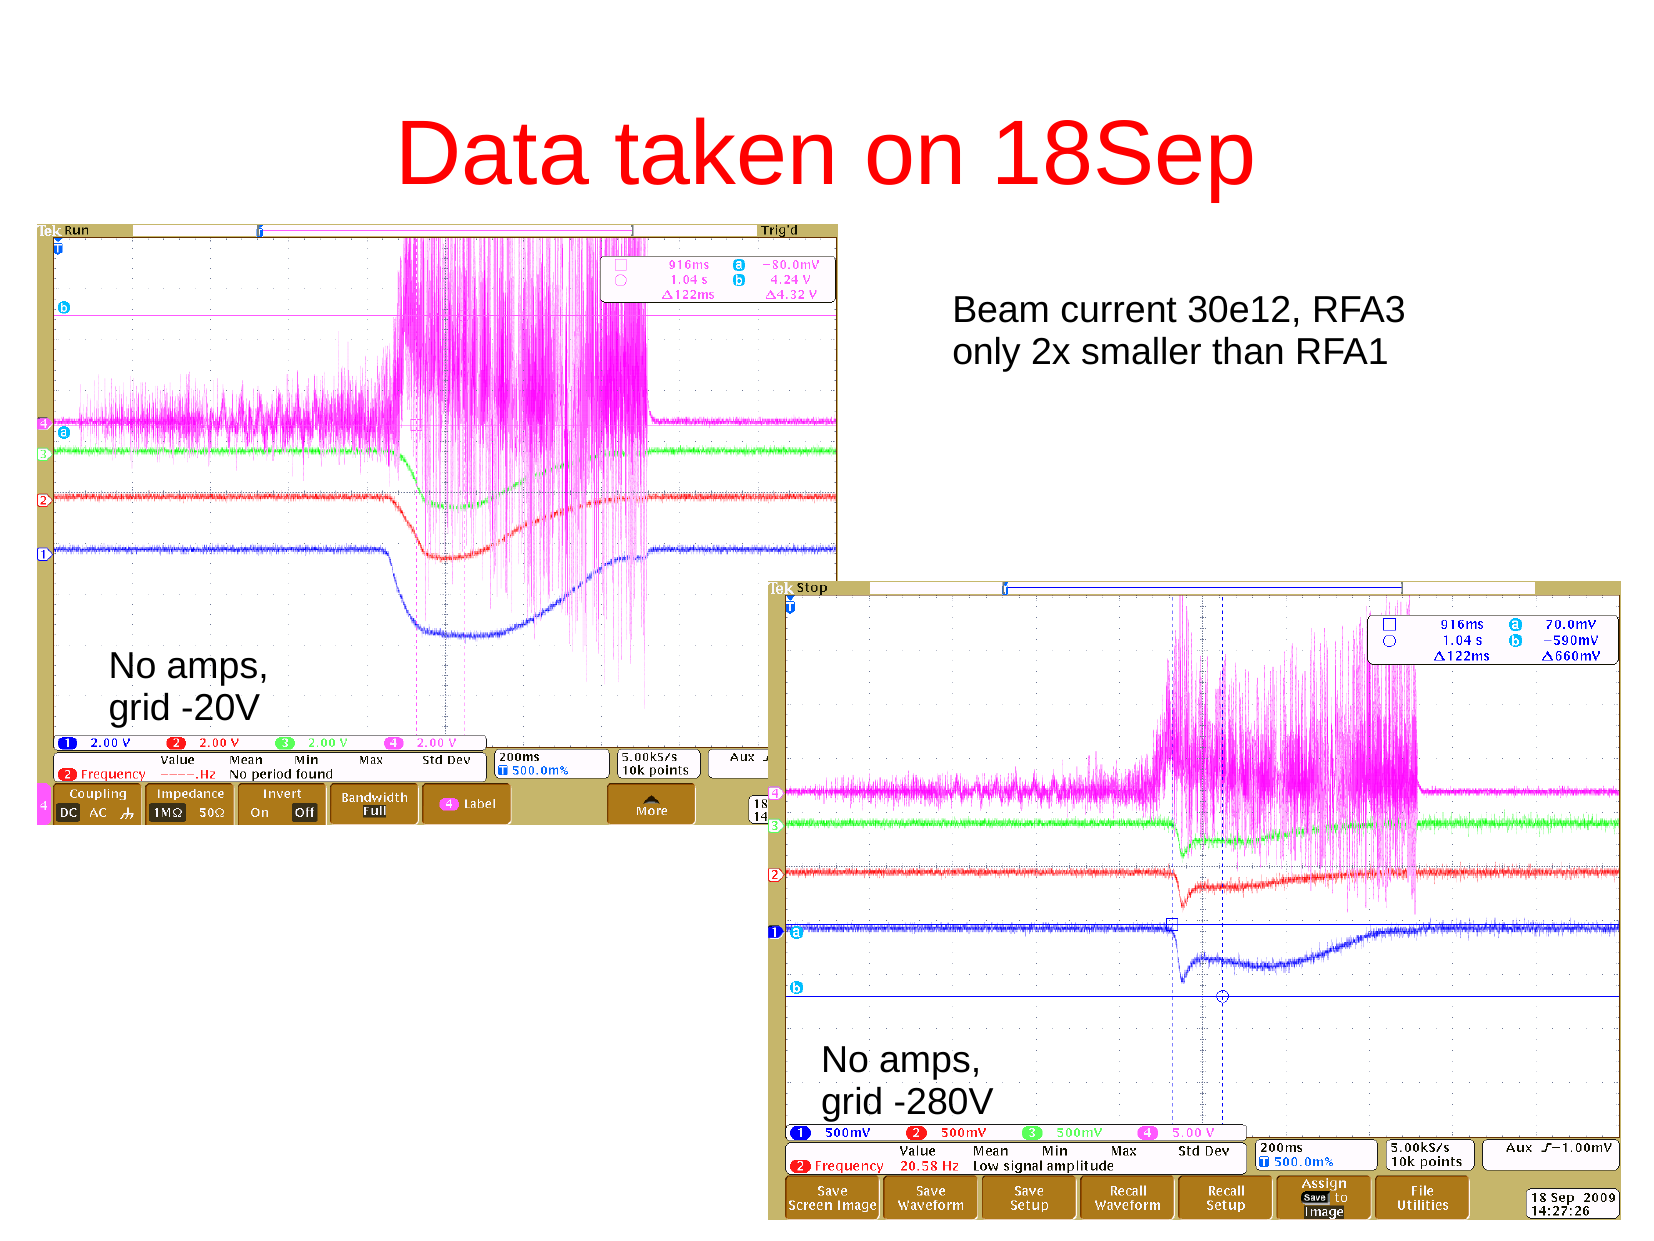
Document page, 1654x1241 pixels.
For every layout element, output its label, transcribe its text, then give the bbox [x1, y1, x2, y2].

title Data taken on 18Sep [82, 56, 1571, 250]
picture [37, 224, 1621, 1220]
text_box Beam current 30e12, RFA3 only 2x smaller than RFA1 [937, 281, 1426, 381]
text_box No amps, grid -20V [93, 637, 338, 737]
text_box No amps, grid -280V [806, 1031, 1069, 1131]
